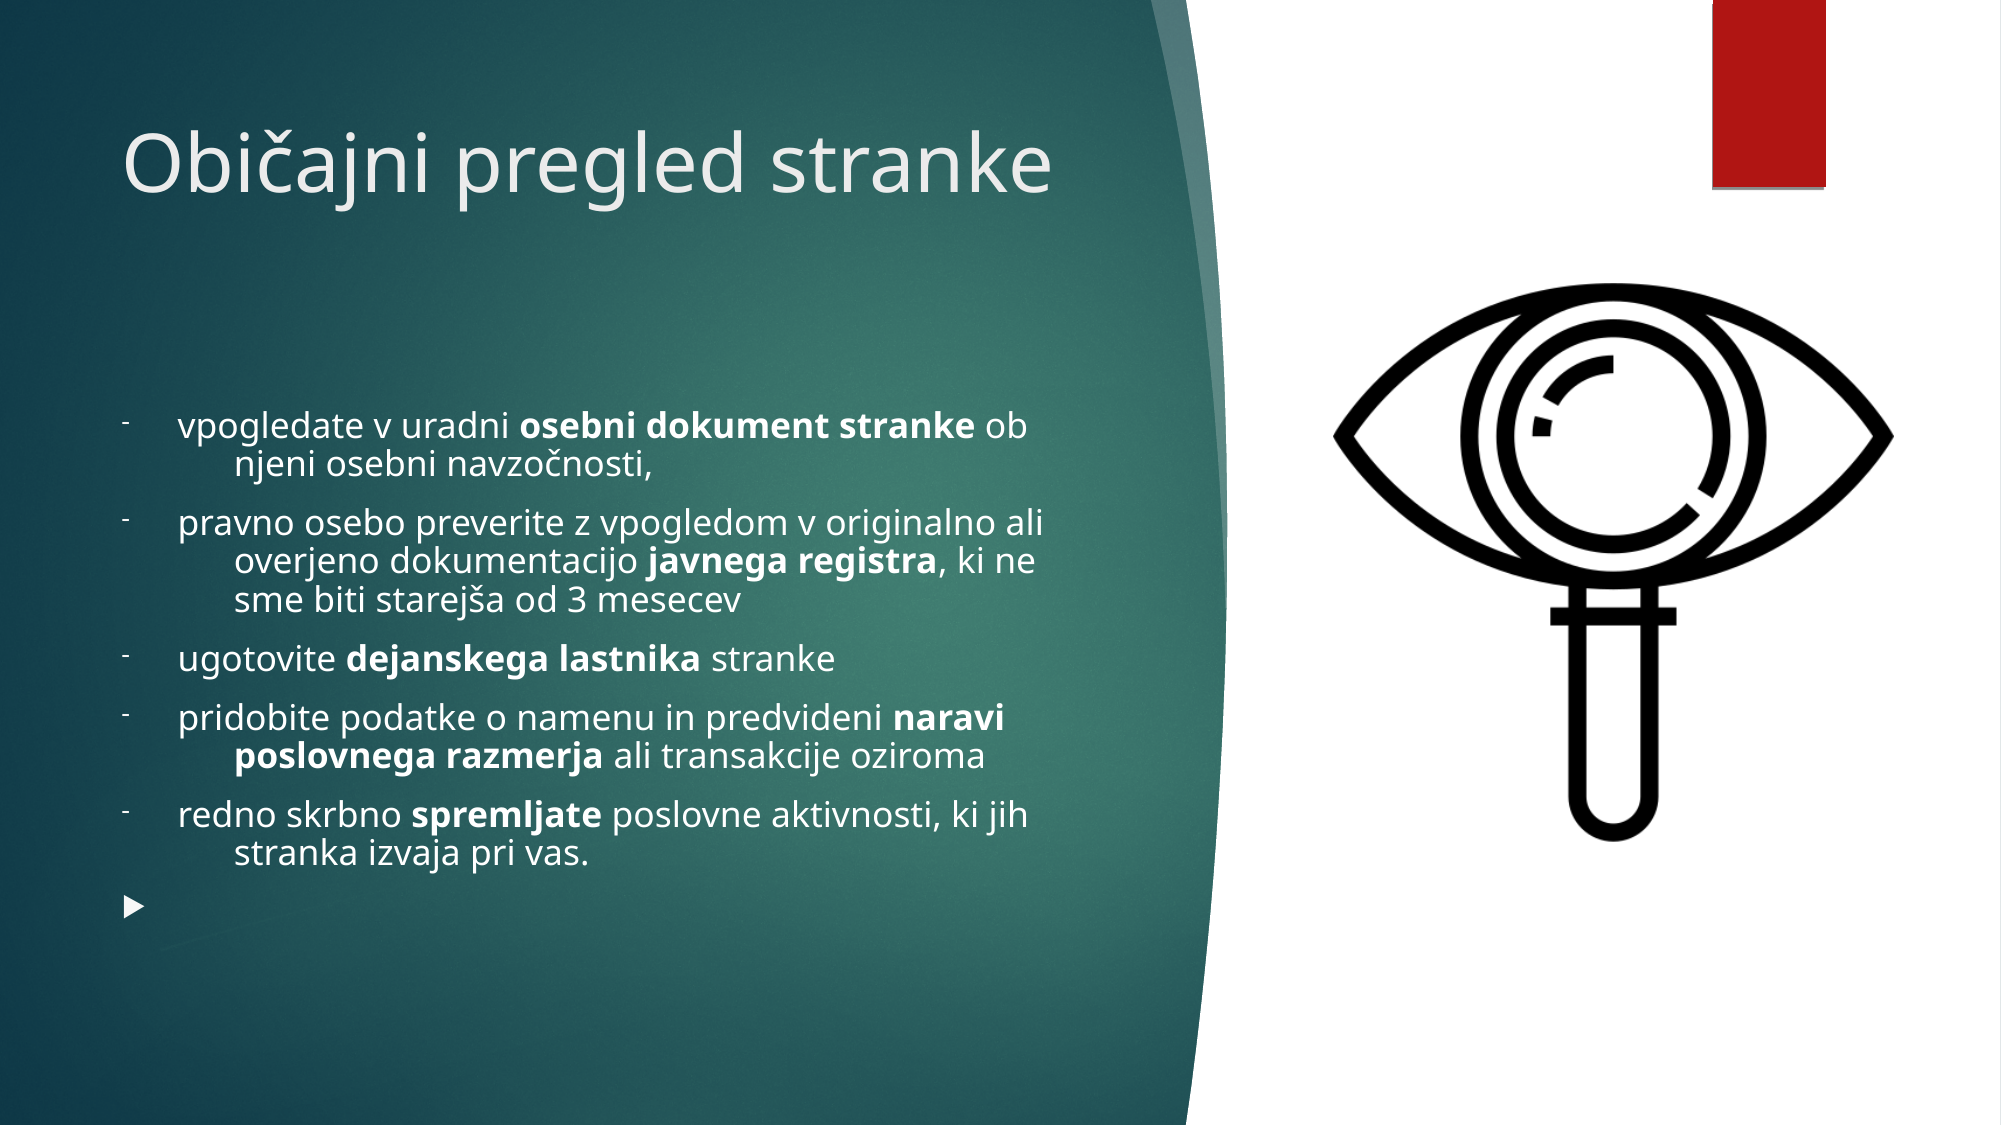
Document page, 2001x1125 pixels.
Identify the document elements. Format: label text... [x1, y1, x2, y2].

title Običajni pregled stranke [106, 103, 1122, 370]
picture [1333, 282, 1894, 843]
list vpogledate v uradni osebni dokument stranke ob njeni osebni navzočnosti, pravno osebo preverite z vpogledom v originalno ali overjeno dokumentacijo javnega registra, ki ne sme biti starejša od 3 mesecev ugotovite dejanskega lastnika stranke pridobite podatke o namenu in predvideni naravi poslovnega razmerja ali transakcije oziroma redno skrbno spremljate poslovne aktivnosti, ki jih stranka izvaja pri vas. [106, 399, 1122, 1021]
text_box [0, 0, 2000, 1125]
